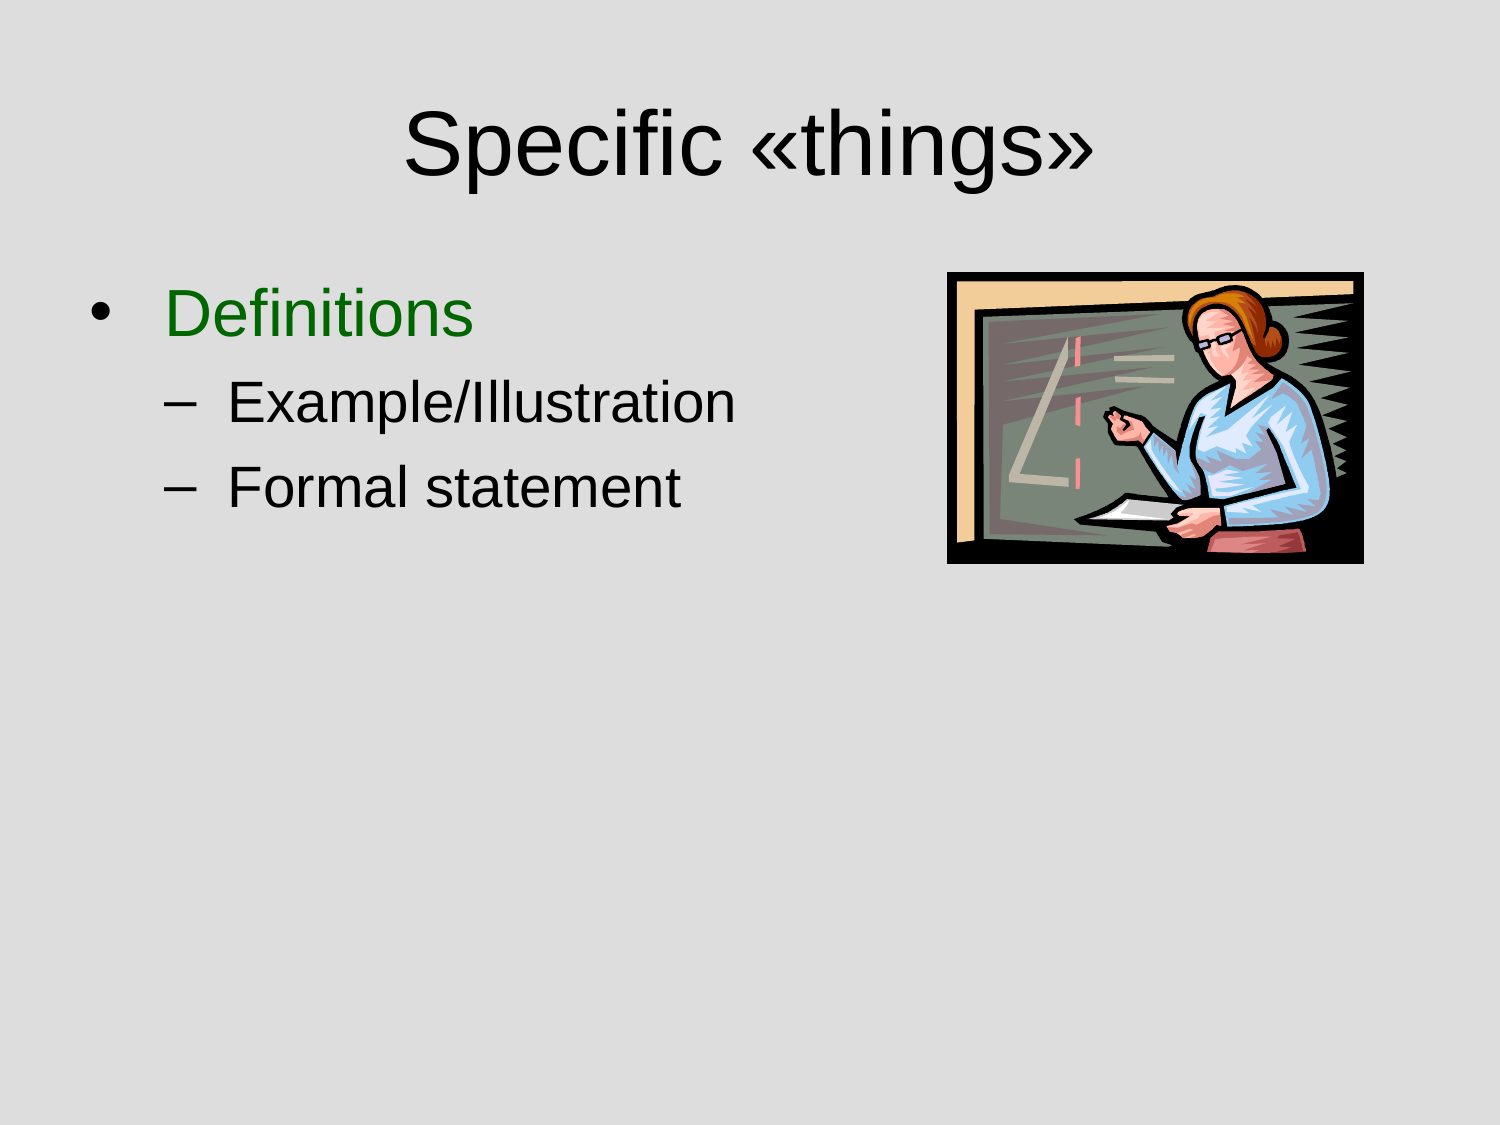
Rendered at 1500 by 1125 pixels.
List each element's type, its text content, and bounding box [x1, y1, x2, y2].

title Specific «things» [75, 45, 1426, 233]
list Definitions Example/Illustration Formal statement [75, 262, 1426, 693]
picture [946, 271, 1365, 564]
